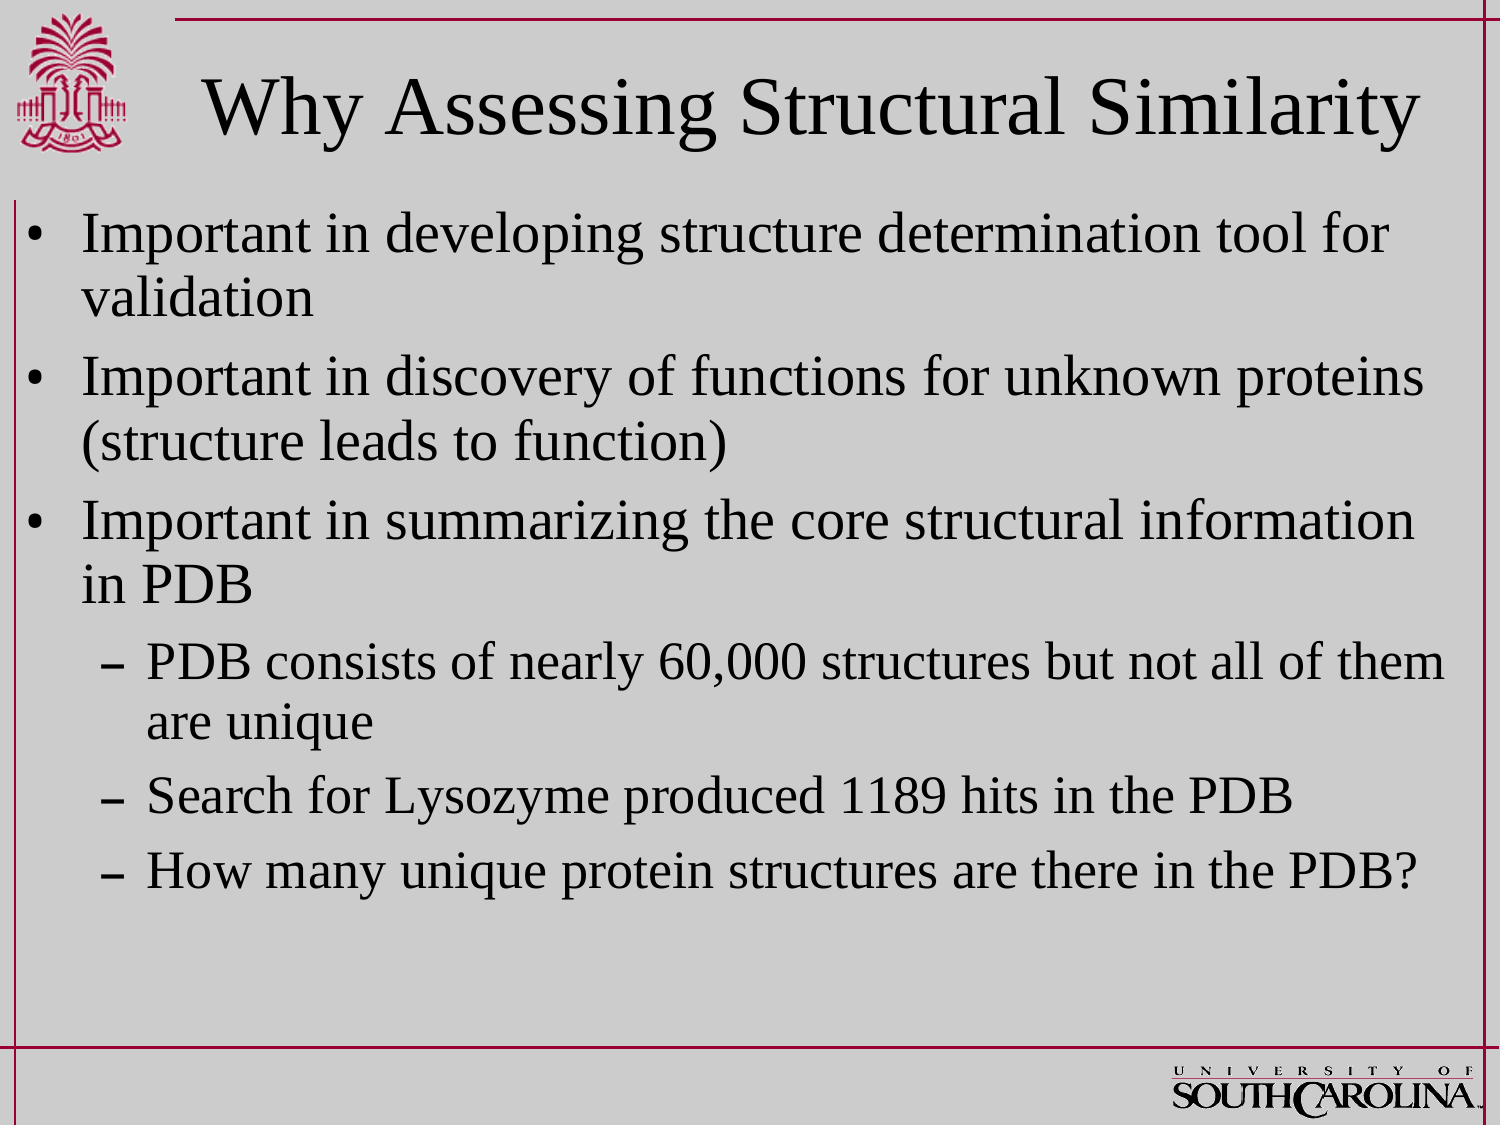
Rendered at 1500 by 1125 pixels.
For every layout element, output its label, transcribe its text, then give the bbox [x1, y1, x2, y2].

title Why Assessing Structural Similarity [174, 24, 1450, 188]
picture [1162, 1049, 1483, 1125]
picture [12, 12, 131, 155]
list Important in developing structure determination tool for validation Important in discovery of functions for unknown proteins (structure leads to function) Important in summarizing the core structural information in PDB PDB consists of nearly 60,000 structures but not all of them are unique Search for Lysozyme produced 1189 hits in the PDB How many unique protein structures are there in the PDB? [24, 200, 1476, 998]
